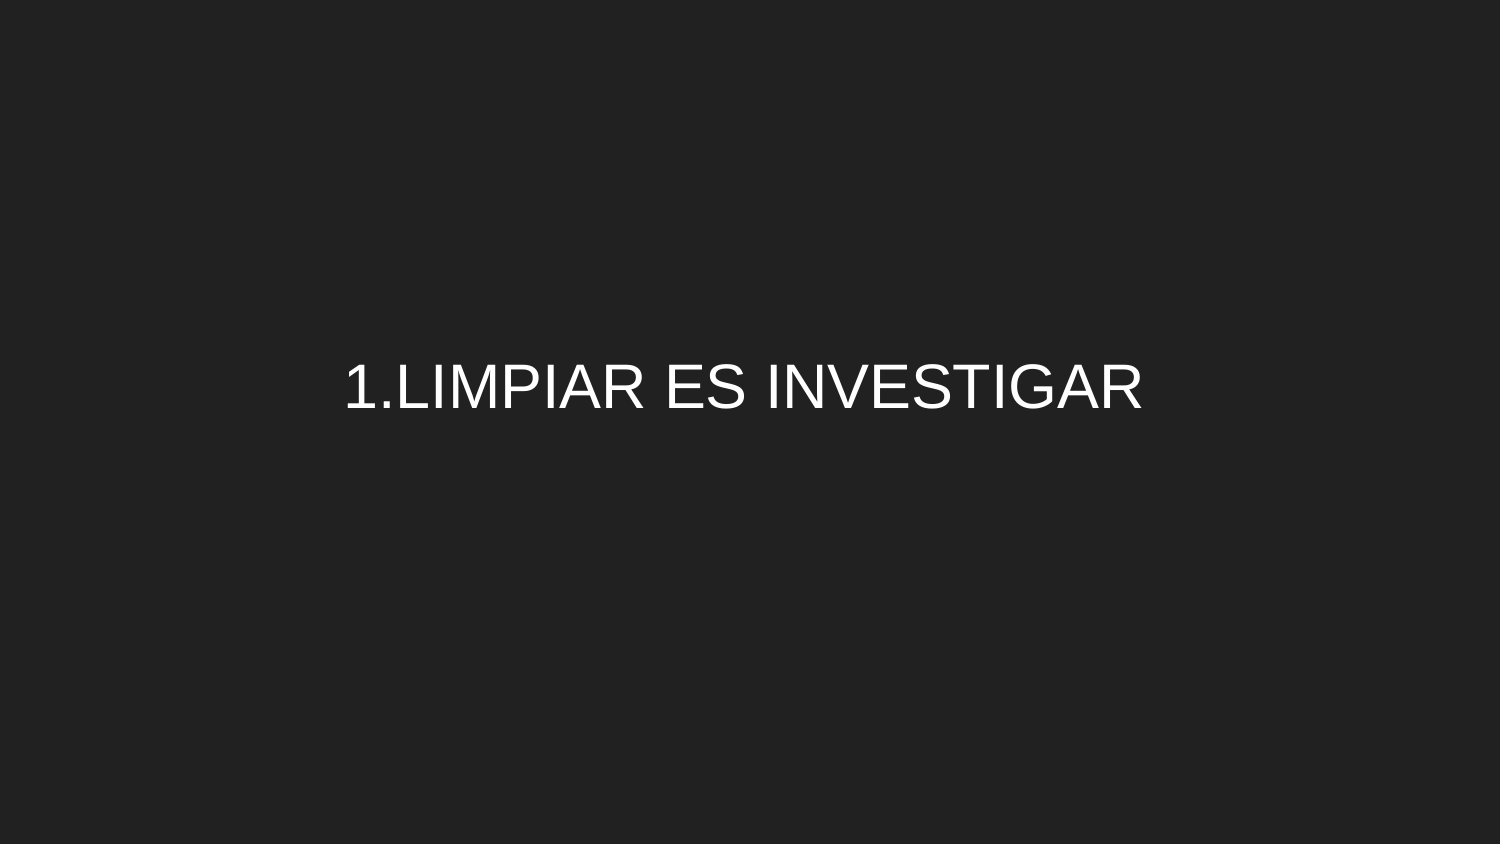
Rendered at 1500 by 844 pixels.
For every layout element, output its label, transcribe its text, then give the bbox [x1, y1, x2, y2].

title 1.LIMPIAR ES INVESTIGAR [80, 254, 1408, 437]
